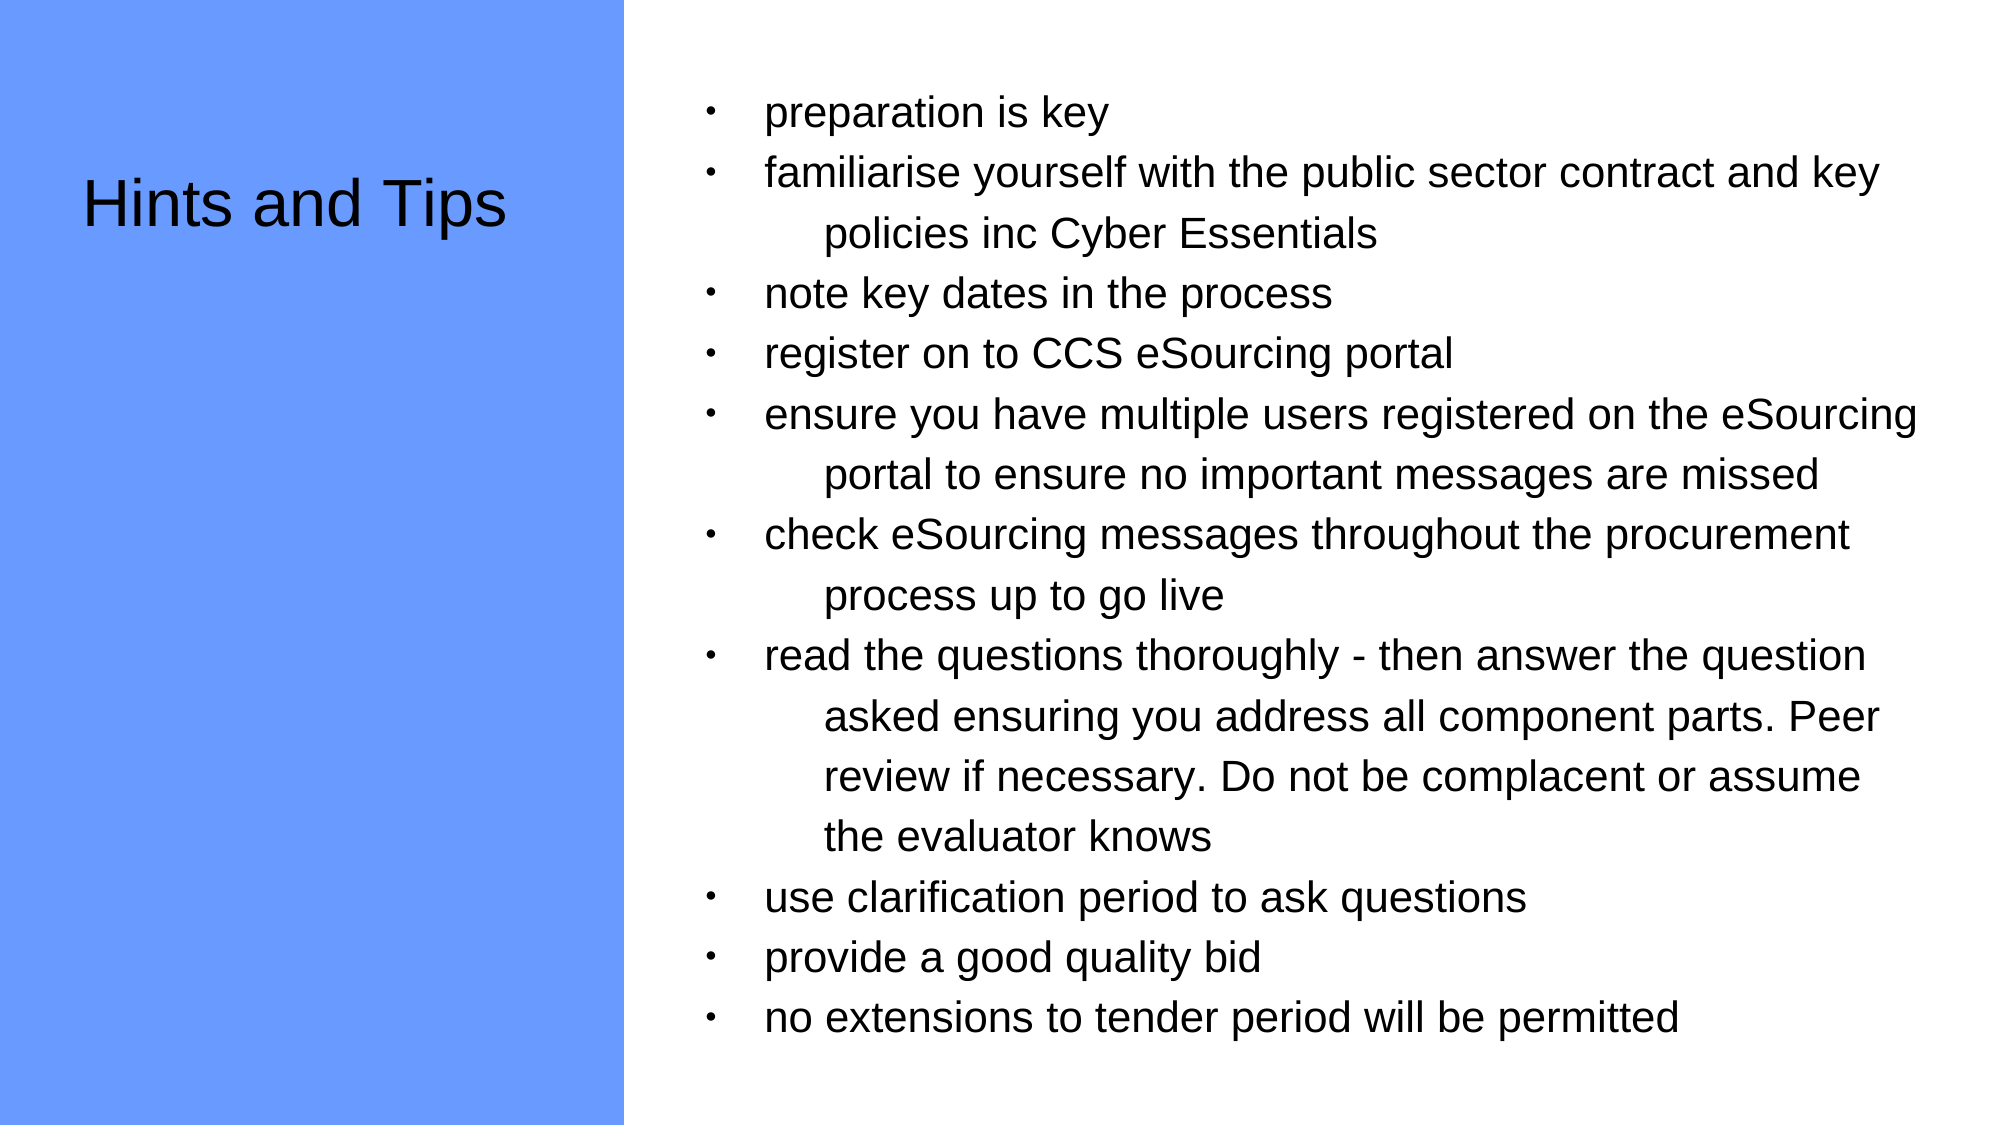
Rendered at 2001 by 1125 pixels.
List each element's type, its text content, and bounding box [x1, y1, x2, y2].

title Hints and Tips [62, 139, 564, 279]
text_box preparation is key familiarise yourself with the public sector contract and key policies inc Cyber Essentials note key dates in the process register on to CCS eSourcing portal ensure you have multiple users registered on the eSourcing portal to ensure no important messages are missed check eSourcing messages throughout the procurement process up to go live read the questions thoroughly - then answer the question asked ensuring you address all component parts. Peer review if necessary. Do not be complacent or assume the evaluator knows use clarification period to ask questions provide a good quality bid no extensions to tender period will be permitted [658, 60, 1946, 1059]
